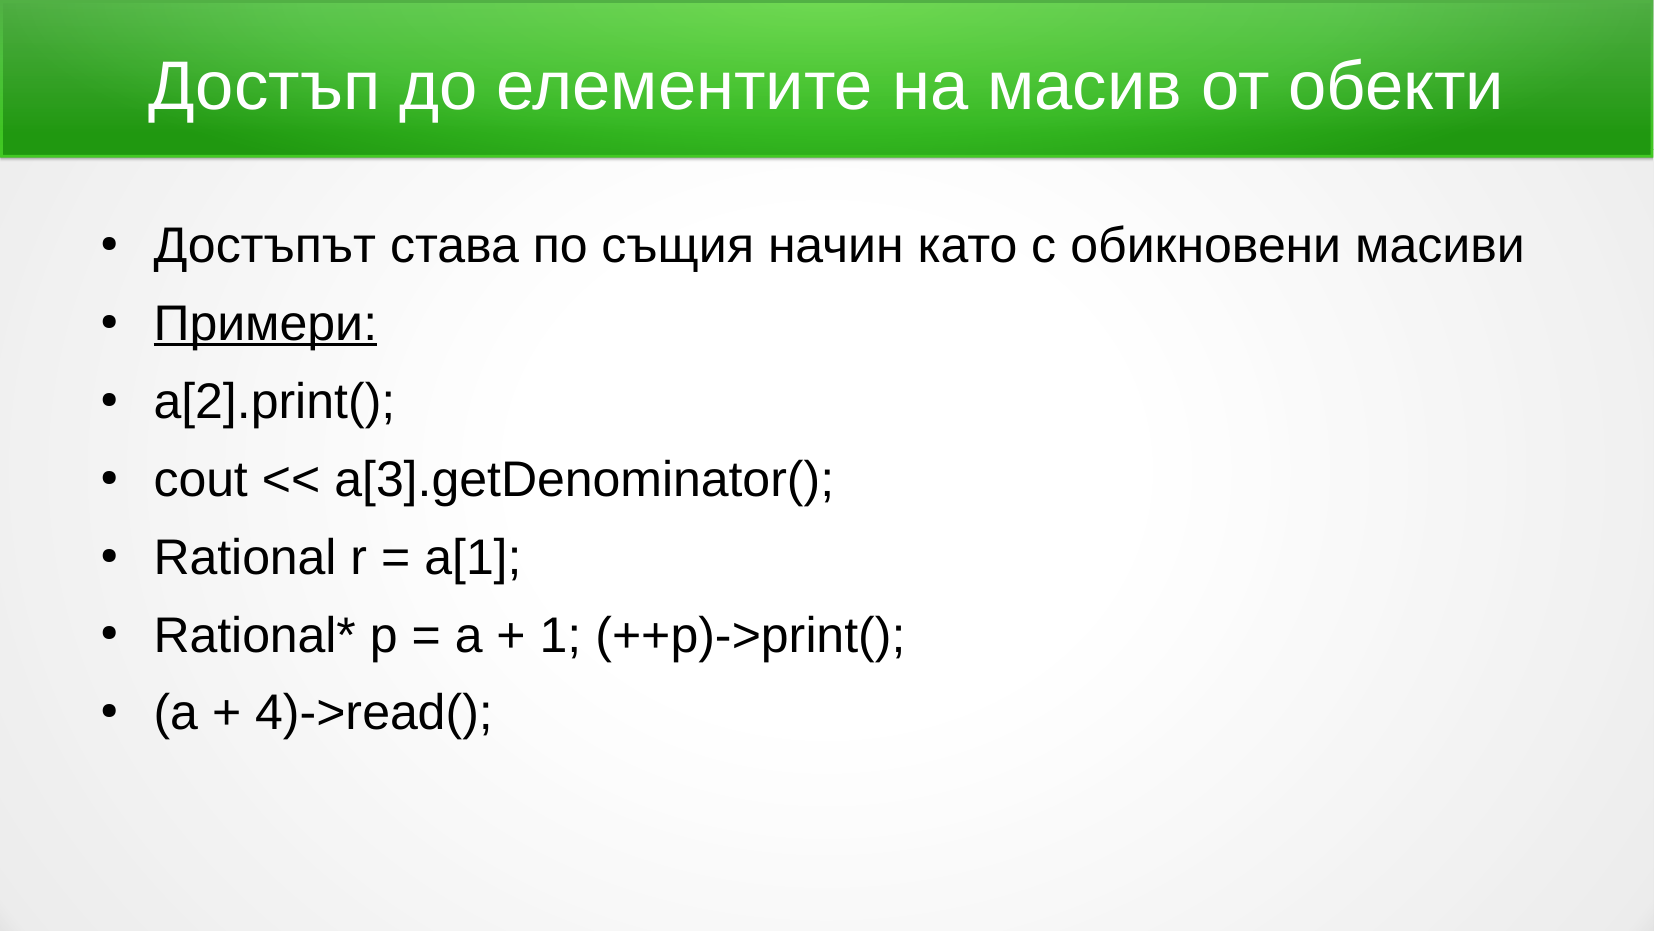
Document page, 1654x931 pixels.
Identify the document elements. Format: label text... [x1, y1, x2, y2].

list Достъпът става по същия начин като с обикновени масиви Примери: a[2].print(); cout << a[3].getDenominator(); Rational r = a[1]; Rational* p = a + 1; (++p)->print(); (a + 4)->read(); [82, 217, 1538, 875]
title Достъп до елементите на масив от обекти [82, 37, 1571, 135]
